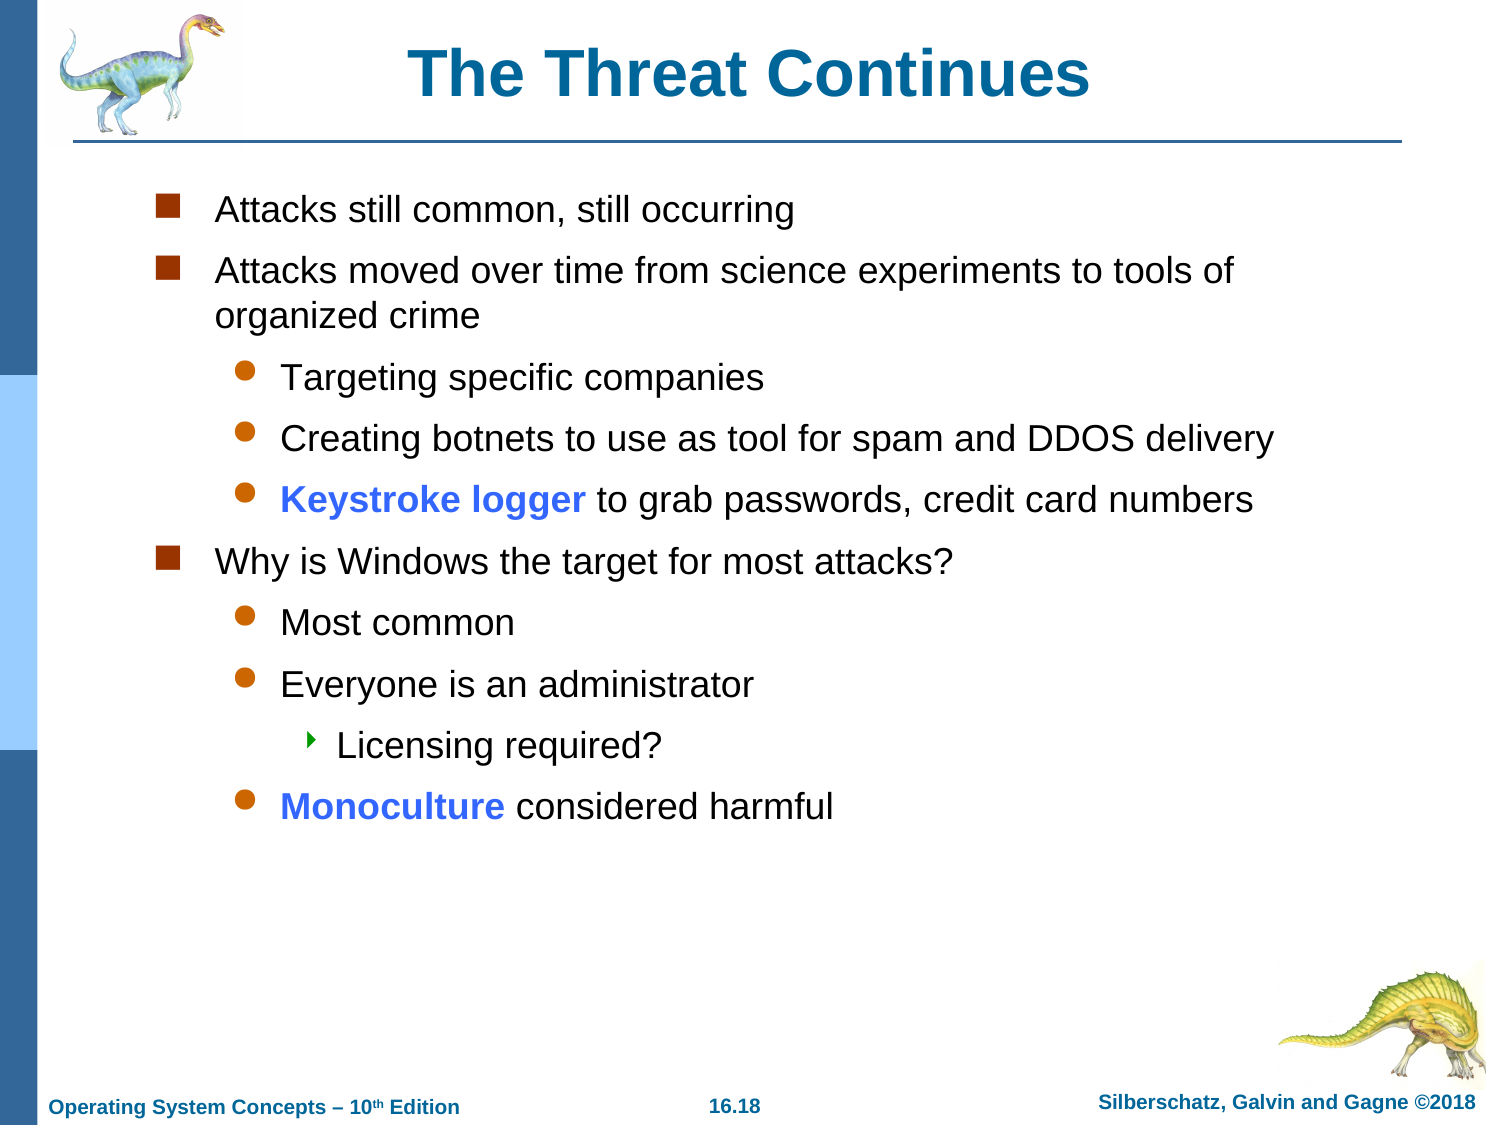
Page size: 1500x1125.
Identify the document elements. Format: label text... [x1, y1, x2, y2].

list Attacks still common, still occurring Attacks moved over time from science experiments to tools of organized crime Targeting specific companies Creating botnets to use as tool for spam and DDOS delivery Keystroke logger to grab passwords, credit card numbers Why is Windows the target for most attacks? Most common Everyone is an administrator Licensing required? Monoculture considered harmful [143, 177, 1411, 921]
picture [1275, 959, 1486, 1090]
picture [46, 0, 243, 149]
title The Threat Continues [75, 23, 1426, 118]
picture [1415, 1094, 1423, 1099]
